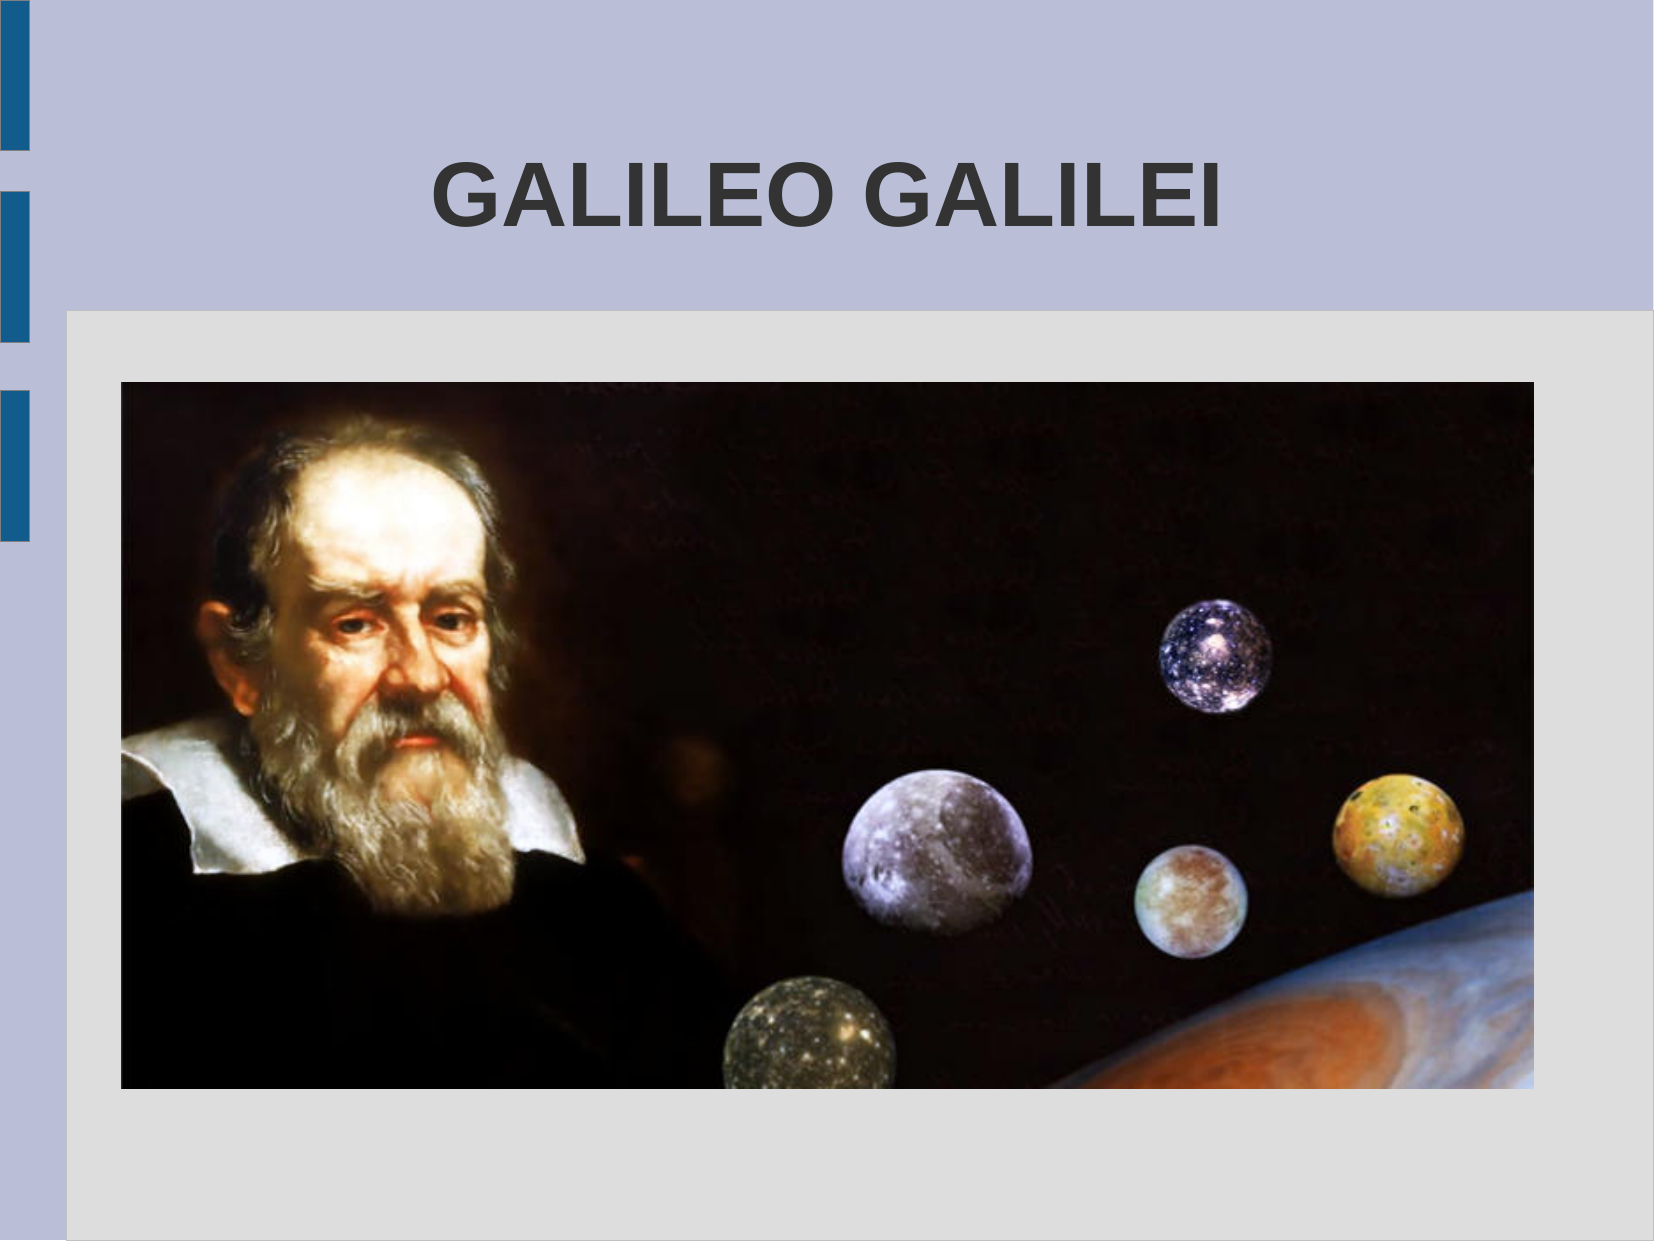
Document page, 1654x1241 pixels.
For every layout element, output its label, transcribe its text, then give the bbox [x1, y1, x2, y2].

picture [121, 382, 1534, 1089]
title GALILEO GALILEI [121, 91, 1534, 299]
